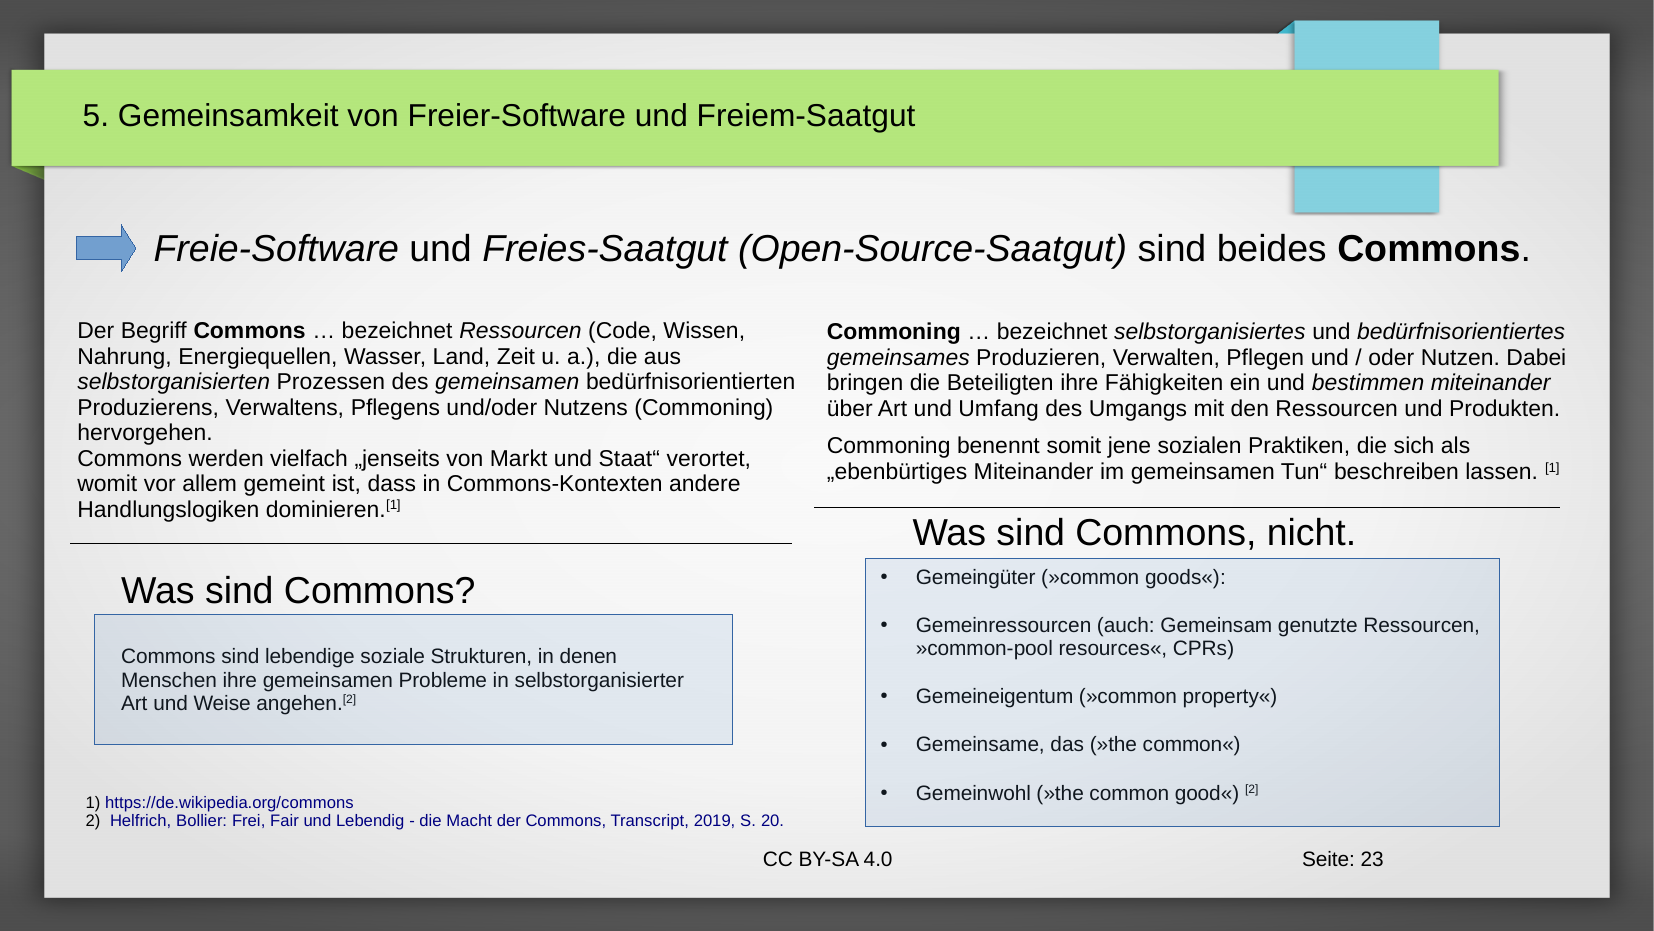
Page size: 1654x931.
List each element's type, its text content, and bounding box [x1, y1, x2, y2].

text_box [94, 614, 733, 745]
text_box [76, 224, 136, 272]
list Commoning … bezeichnet selbstorganisiertes und bedürfnisorientiertes gemeinsames Produzieren, Verwalten, Pflegen und / oder Nutzen. Dabei bringen die Beteiligten ihre Fähigkeiten ein und bestimmen miteinander über Art und Umfang des Umgangs mit den Ressourcen und Produkten. Commoning benennt somit jene sozialen Praktiken, die sich als „ebenbürtiges Miteinander im gemeinsamen Tun“ beschreiben lassen. [1] [826, 318, 1571, 508]
picture [0, 0, 1654, 931]
title 5. Gemeinsamkeit von Freier-Software und Freiem-Saatgut [82, 97, 1264, 133]
text_box Was sind Commons? [106, 562, 556, 614]
list Freie-Software und Freies-Saatgut (Open-Source-Saatgut) sind beides Commons. [82, 227, 1571, 308]
text_box Was sind Commons, nicht. [897, 508, 1382, 558]
text_box 1) https://de.wikipedia.org/commons 2) Helfrich, Bollier: Frei, Fair und Lebendig - die Macht der Commons, Transcript, 2019, S. 20. [70, 785, 922, 857]
text_box [865, 558, 1500, 827]
list Der Begriff Commons … bezeichnet Ressourcen (Code, Wissen, Nahrung, Energiequellen, Wasser, Land, Zeit u. a.), die aus selbstorganisierten Prozessen des gemeinsamen bedürfnisorientierten Produzierens, Verwaltens, Pflegens und/oder Nutzens (Commoning) hervorgehen. Commons werden vielfach „jenseits von Markt und Staat“ verortet, womit vor allem gemeint ist, dass in Commons-Kontexten andere Handlungslogiken dominieren.[1] [77, 318, 804, 576]
text_box Gemeingüter (»common goods«): Gemeinressourcen (auch: Gemeinsam genutzte Ressourcen, »common-pool resources«, CPRs) Gemeineigentum (»common property«) Gemeinsame, das (»the common«) Gemeinwohl (»the common good«) [2] [865, 558, 1548, 836]
